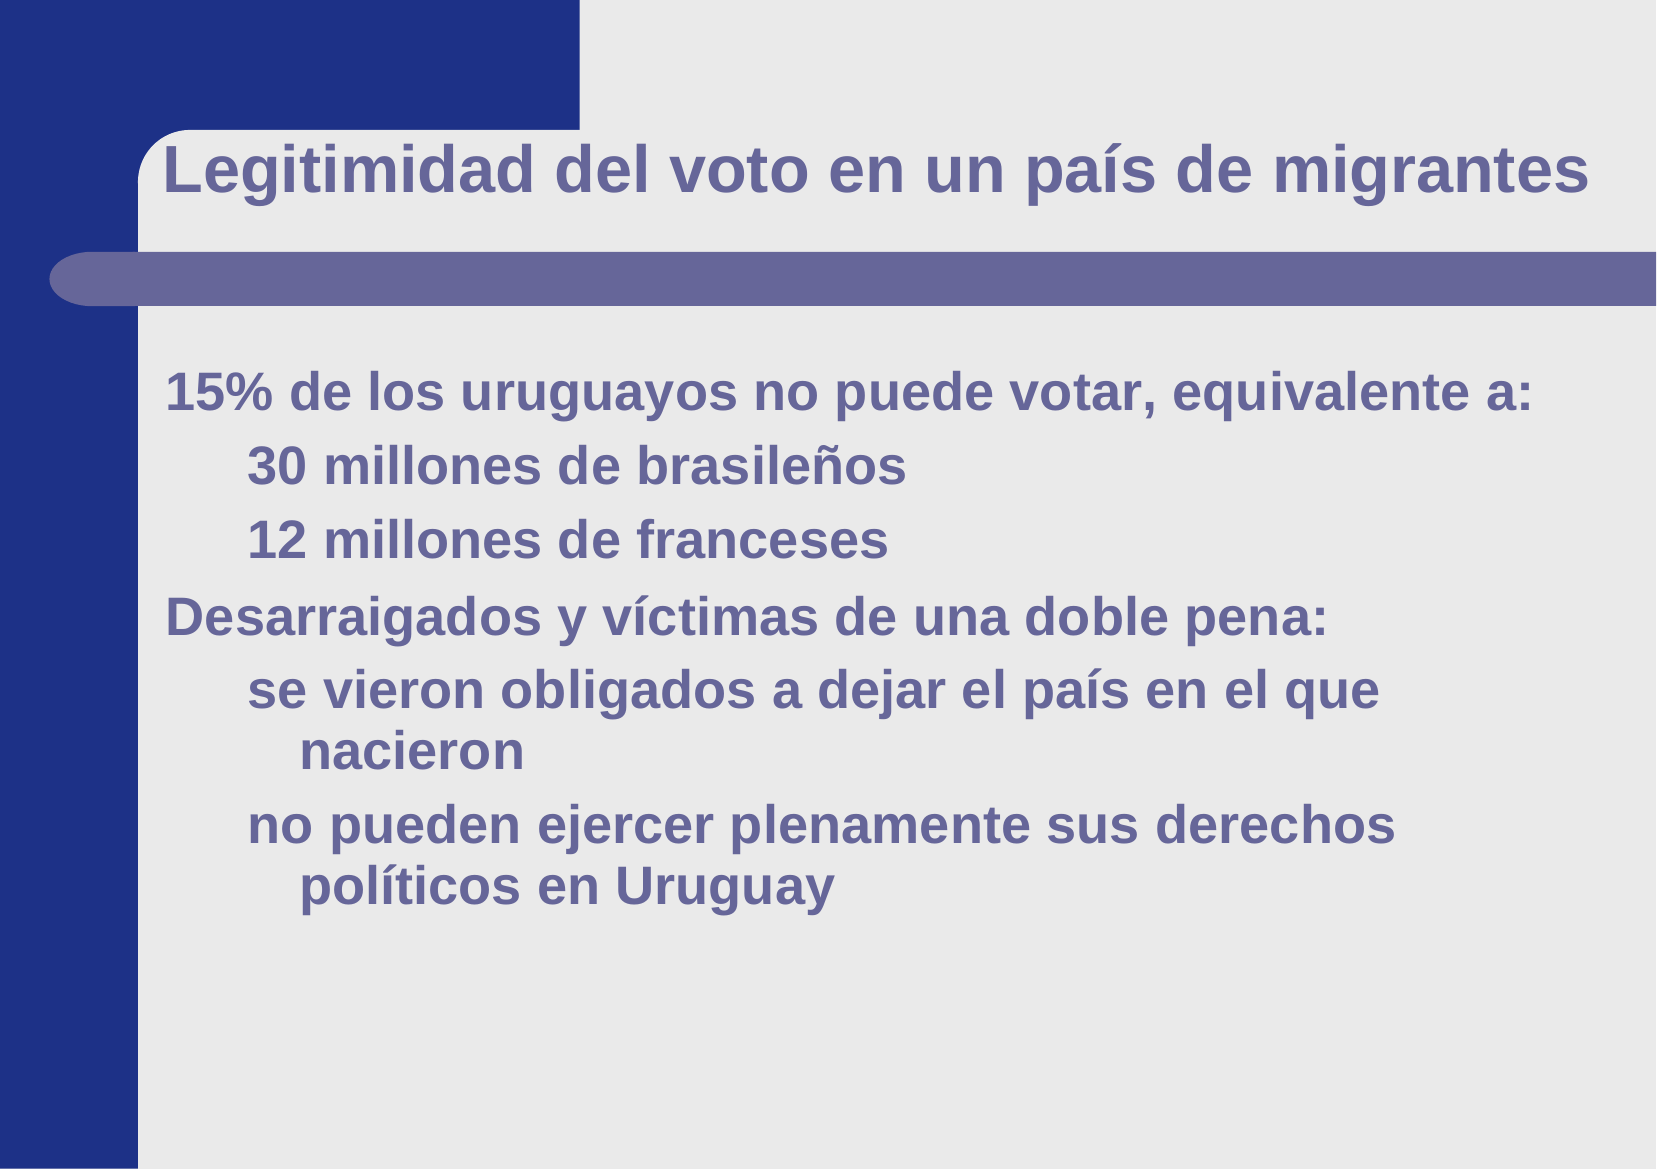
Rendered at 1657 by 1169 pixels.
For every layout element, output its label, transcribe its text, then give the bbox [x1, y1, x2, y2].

title Legitimidad del voto en un país de migrantes [162, 82, 1612, 263]
list 15% de los uruguayos no puede votar, equivalente a: 30 millones de brasileños 12 millones de franceses Desarraigados y víctimas de una doble pena: se vieron obligados a dejar el país en el que nacieron no pueden ejercer plenamente sus derechos políticos en Uruguay [165, 361, 1615, 1019]
